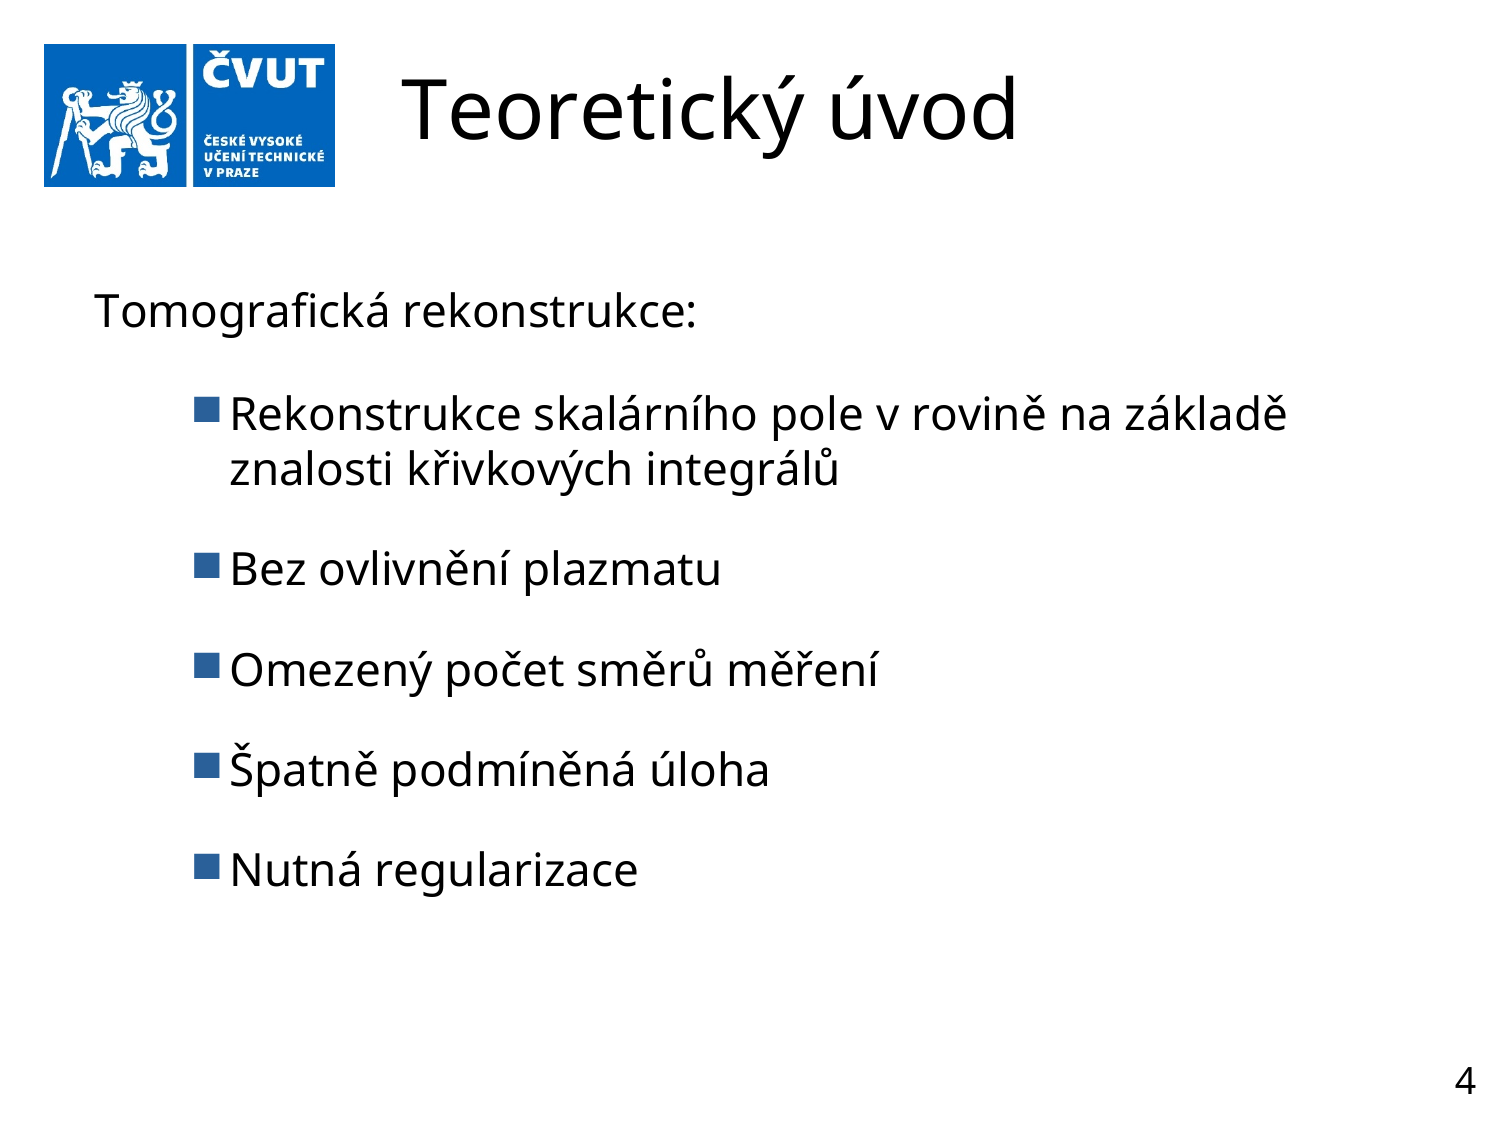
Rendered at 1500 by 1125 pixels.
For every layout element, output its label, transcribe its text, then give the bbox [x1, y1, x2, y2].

title Teoretický úvod [386, 60, 1291, 256]
text_box <number> [1456, 1050, 1500, 1125]
picture [44, 44, 335, 187]
text_box Rekonstrukce skalárního pole v rovině na základě znalosti křivkových integrálů Bez ovlivnění plazmatu Omezený počet směrů měření Špatně podmíněná úloha Nutná regularizace [179, 376, 1456, 1125]
text_box Tomografická rekonstrukce: [44, 273, 840, 349]
